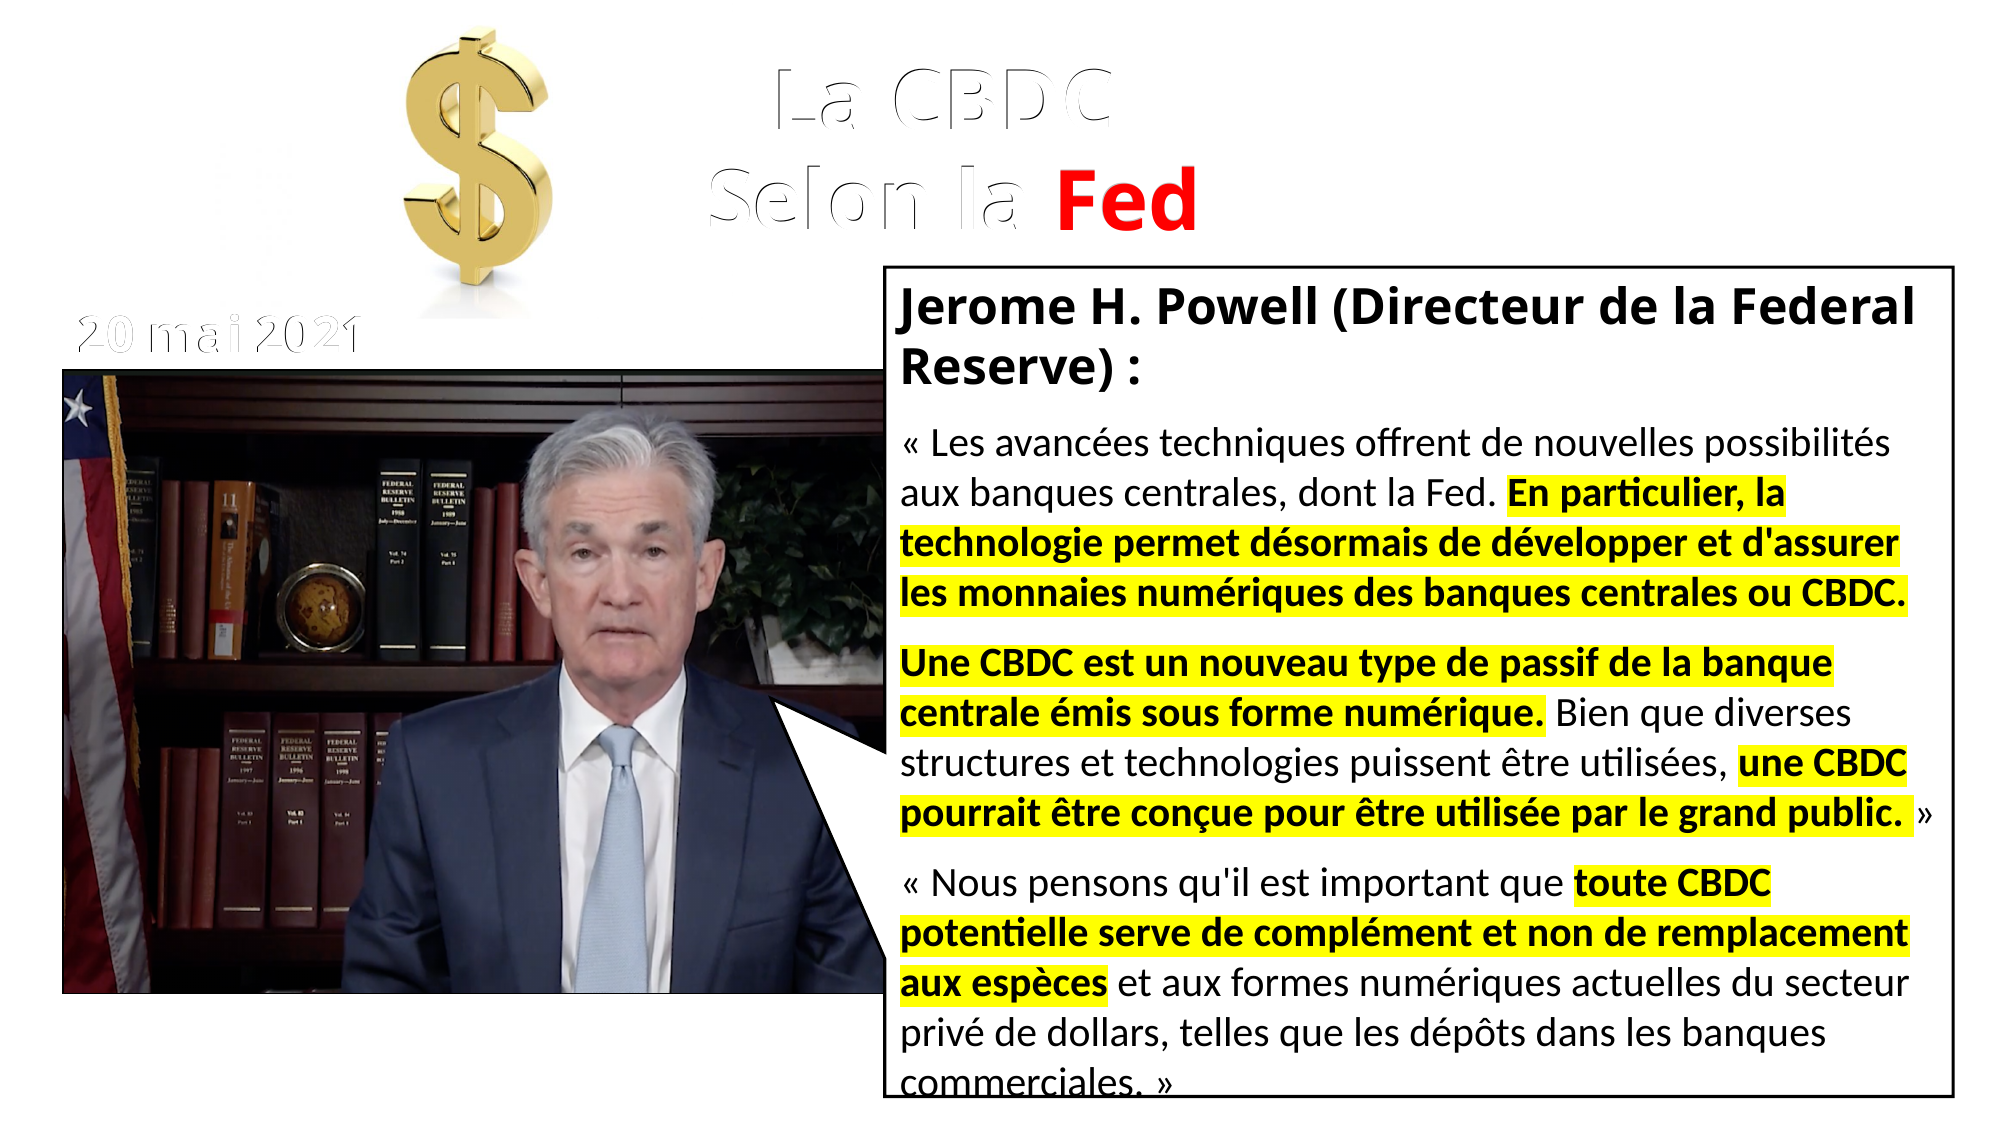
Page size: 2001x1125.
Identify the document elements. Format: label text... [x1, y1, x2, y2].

picture [63, 370, 884, 993]
text_box La CBDC Selon la Fed [248, 39, 1661, 257]
text_box Jerome H. Powell (Directeur de la Federal Reserve) : « Les avancées techniques offrent de nouvelles possibilités aux banques centrales, dont la Fed. En particulier, la technologie permet désormais de développer et d'assurer les monnaies numériques des banques centrales ou CBDC. Une CBDC est un nouveau type de passif de la banque centrale émis sous forme numérique. Bien que diverses structures et technologies puissent être utilisées, une CBDC pourrait être conçue pour être utilisée par le grand public. » « Nous pensons qu'il est important que toute CBDC potentielle serve de complément et non de remplacement aux espèces et aux formes numériques actuelles du secteur privé de dollars, telles que les dépôts dans les banques commerciales. » [771, 267, 1954, 1097]
picture [215, 0, 733, 320]
text_box 20 mai 2021 [63, 295, 550, 369]
